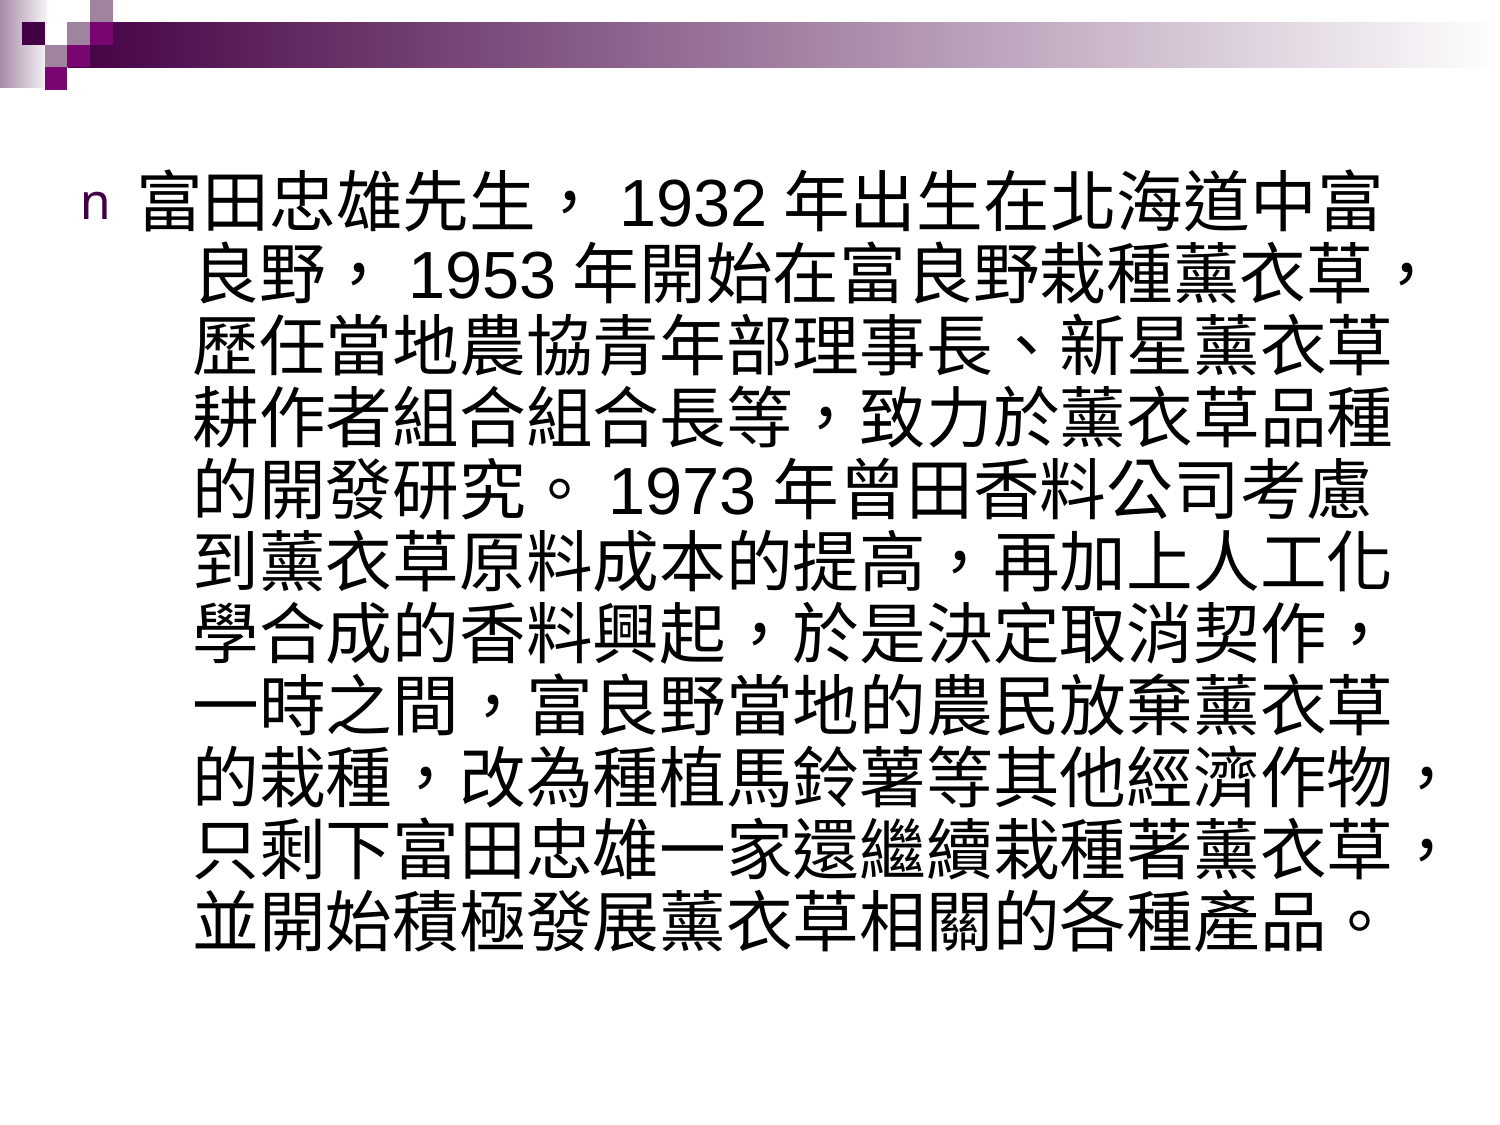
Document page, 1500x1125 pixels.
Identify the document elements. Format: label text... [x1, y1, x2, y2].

list 富田忠雄先生，1932年出生在北海道中富良野，1953年開始在富良野栽種薰衣草，歷任當地農協青年部理事長、新星薰衣草耕作者組合組合長等，致力於薰衣草品種的開發研究。1973年曾田香料公司考慮到薰衣草原料成本的提高，再加上人工化學合成的香料興起，於是決定取消契作，一時之間，富良野當地的農民放棄薰衣草的栽種，改為種植馬鈴薯等其他經濟作物，只剩下富田忠雄一家還繼續栽種著薰衣草，並開始積極發展薰衣草相關的各種產品。 [64, 160, 1424, 1006]
